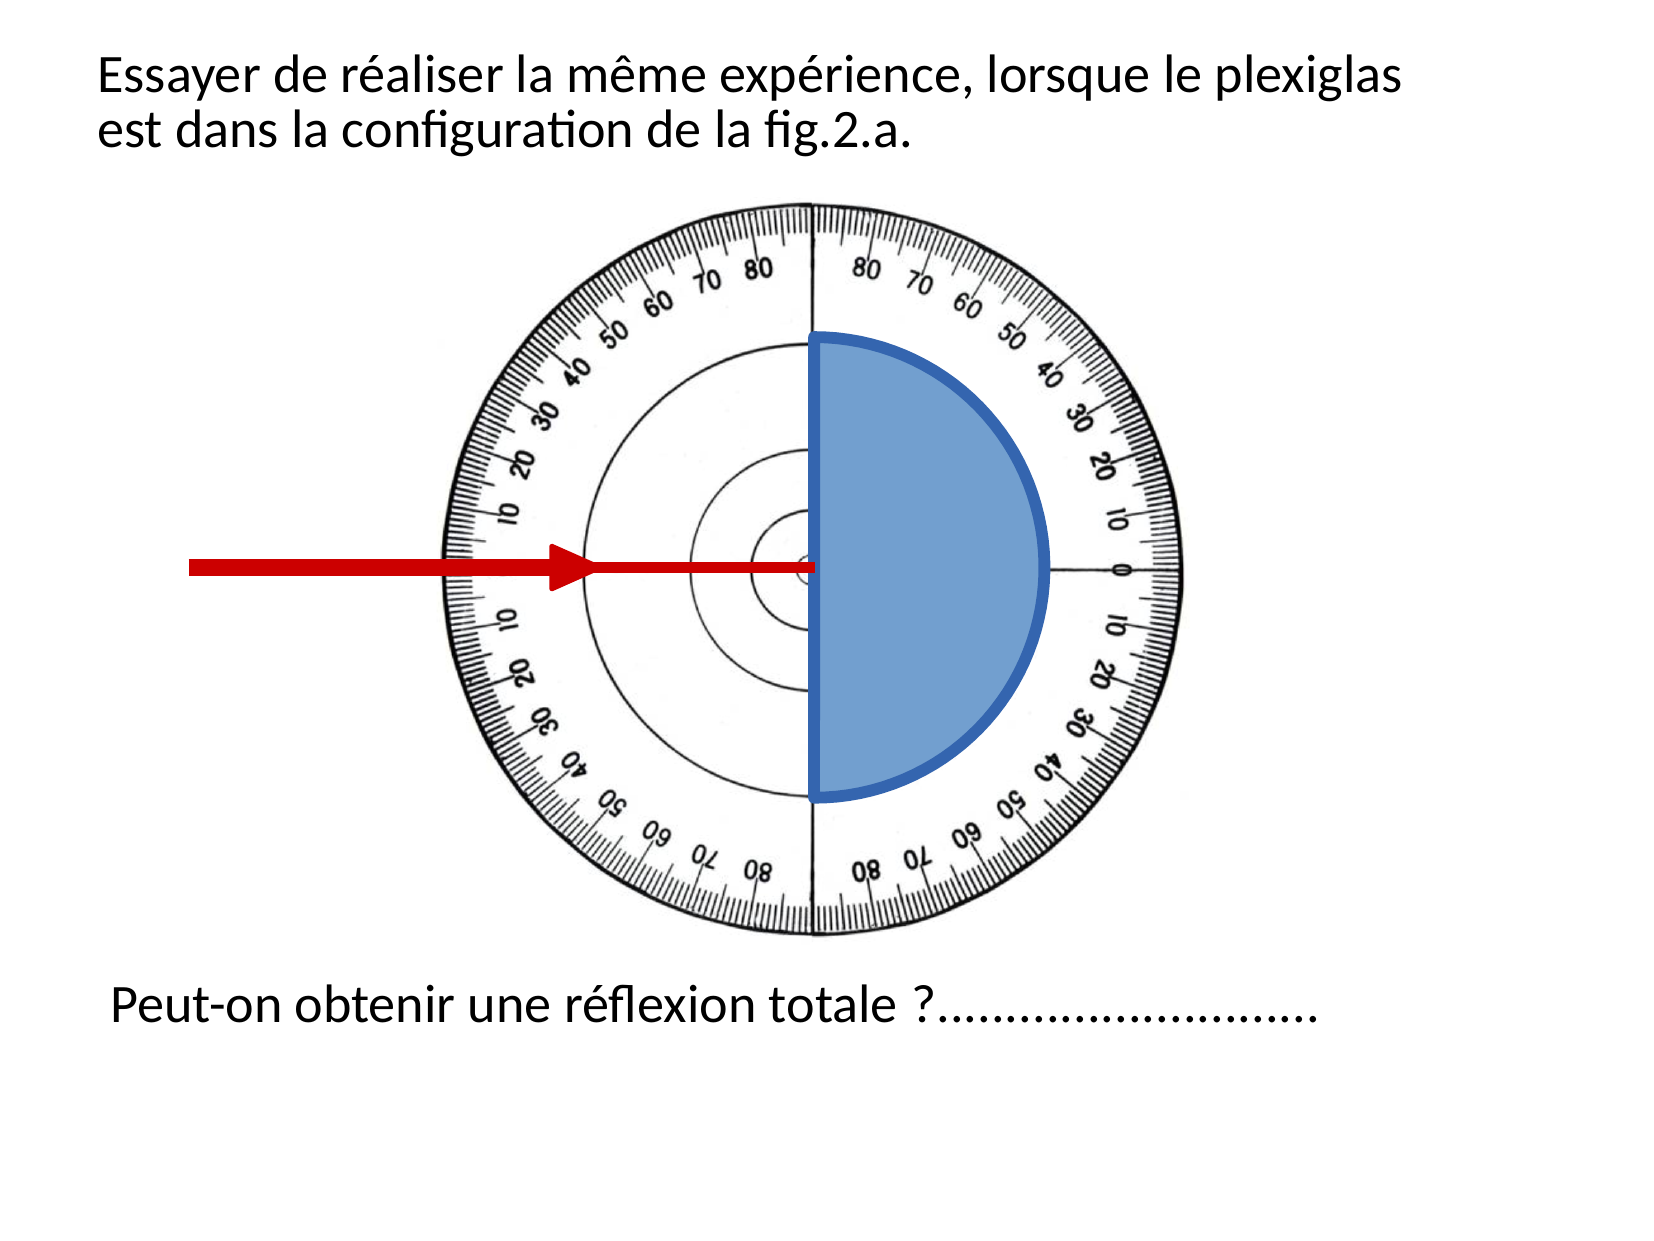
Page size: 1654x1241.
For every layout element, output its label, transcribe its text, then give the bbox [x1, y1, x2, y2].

text_box Peut-on obtenir une réflexion totale ?............................ [95, 973, 1587, 1055]
text_box Essayer de réaliser la même expérience, lorsque le plexiglas est dans la configuration de la fig.2.a. [82, 44, 1498, 193]
text_box [814, 337, 1045, 798]
picture [436, 196, 1190, 948]
